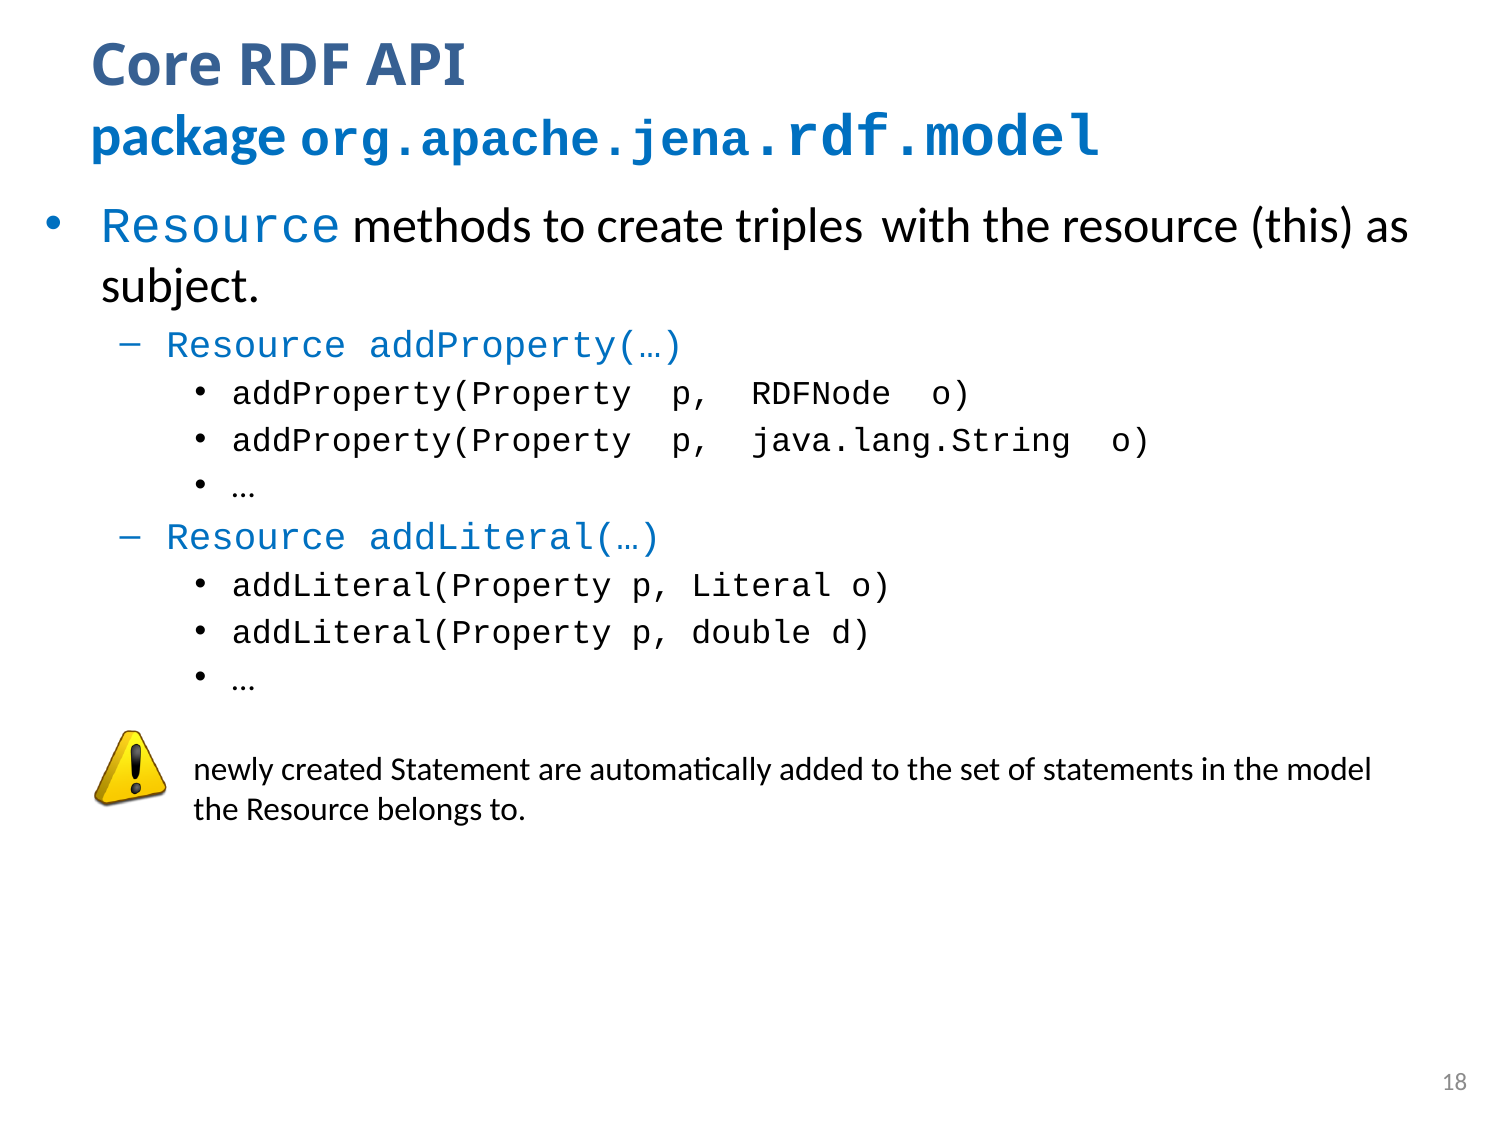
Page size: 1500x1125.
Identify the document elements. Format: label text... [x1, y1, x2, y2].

slide_number <numéro> [1074, 1058, 1483, 1103]
list Resource methods to create triples with the resource (this) as subject. Resource addProperty(…) addProperty(Property p, RDFNode o) addProperty(Property p, java.lang.String o) … Resource addLiteral(…) addLiteral(Property p, Literal o) addLiteral(Property p, double d) … [29, 184, 1447, 1005]
picture [88, 727, 172, 811]
title Core RDF API package org.apache.jena.rdf.model [75, 45, 1425, 149]
text_box newly created Statement are automatically added to the set of statements in the model the Resource belongs to. [178, 739, 1389, 835]
